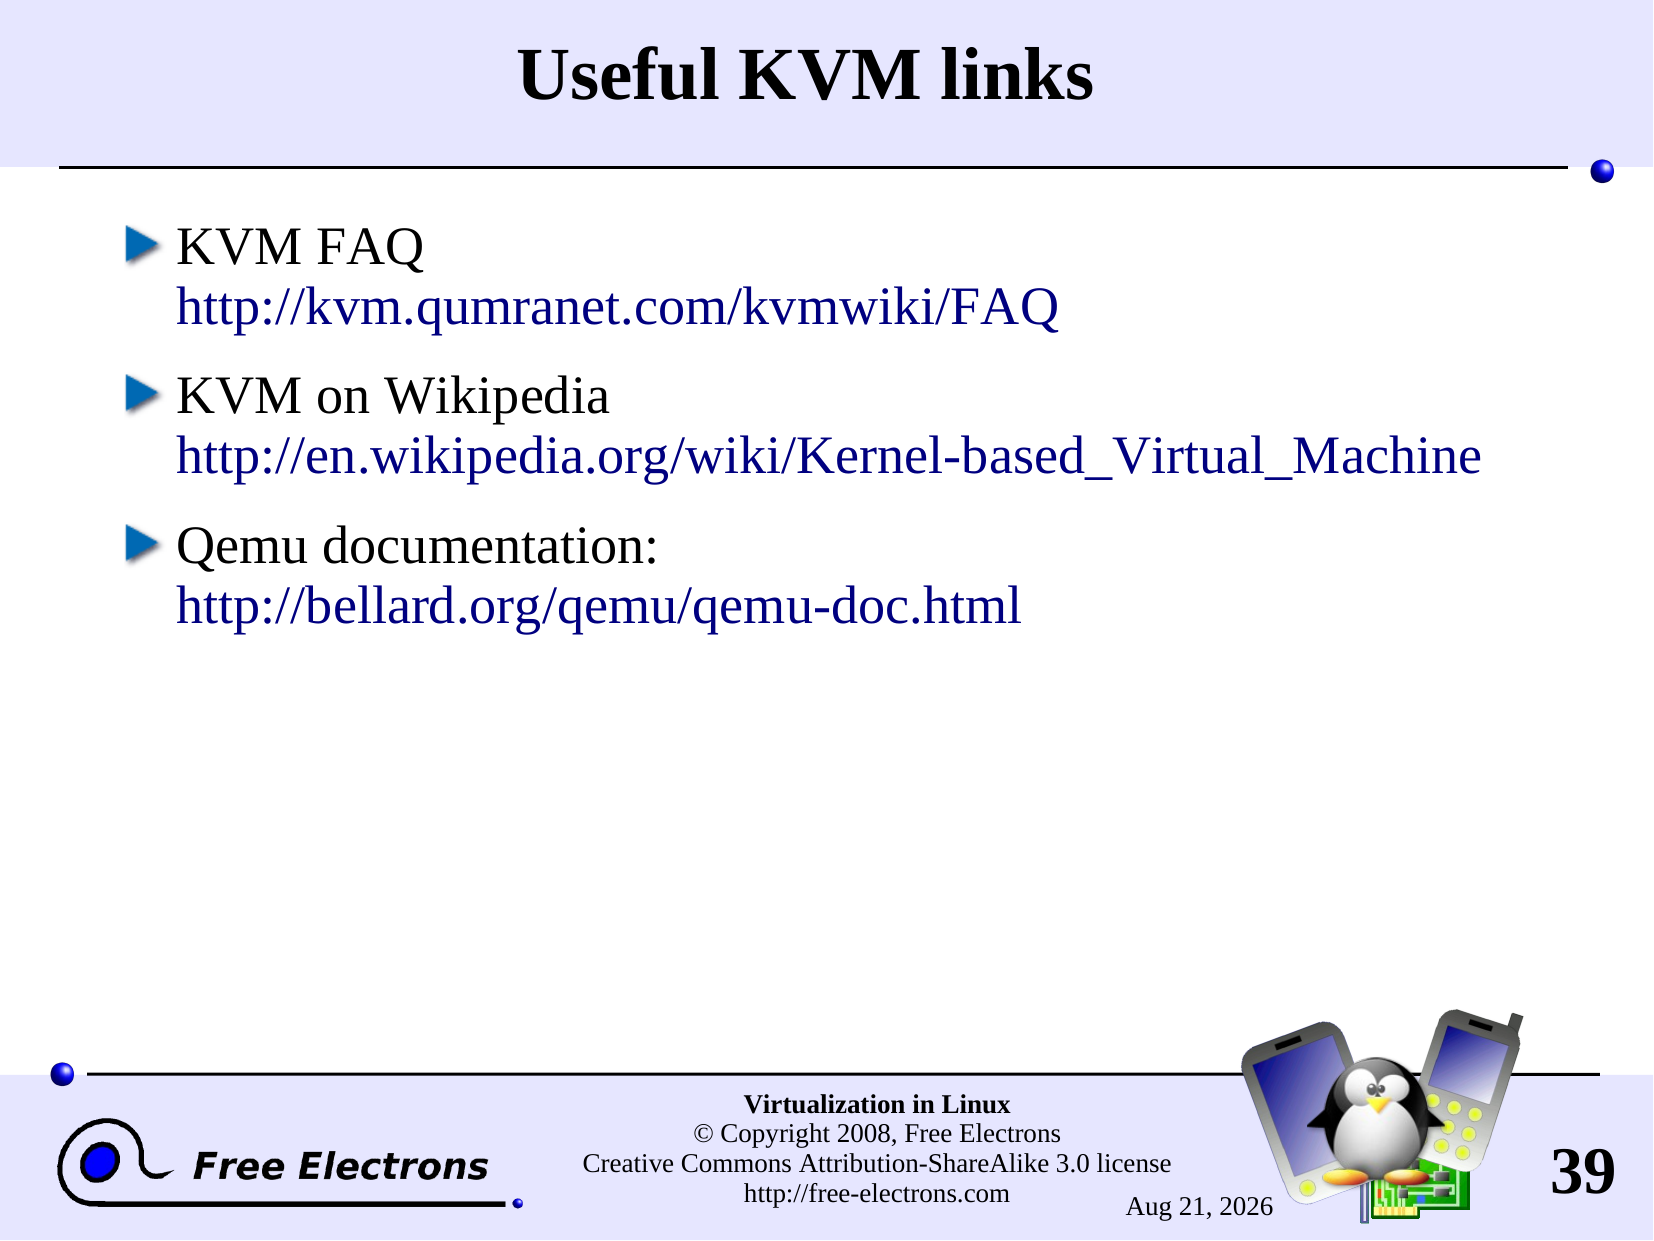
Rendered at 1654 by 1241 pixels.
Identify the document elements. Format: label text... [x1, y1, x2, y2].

list KVM FAQ http://kvm.qumranet.com/kvmwiki/FAQ KVM on Wikipedia http://en.wikipedia.org/wiki/Kernel-based_Virtual_Machine Qemu documentation: http://bellard.org/qemu/qemu-doc.html [105, 216, 1518, 1066]
title Useful KVM links [60, 25, 1551, 124]
picture [50, 1107, 527, 1216]
picture [1231, 1007, 1538, 1241]
